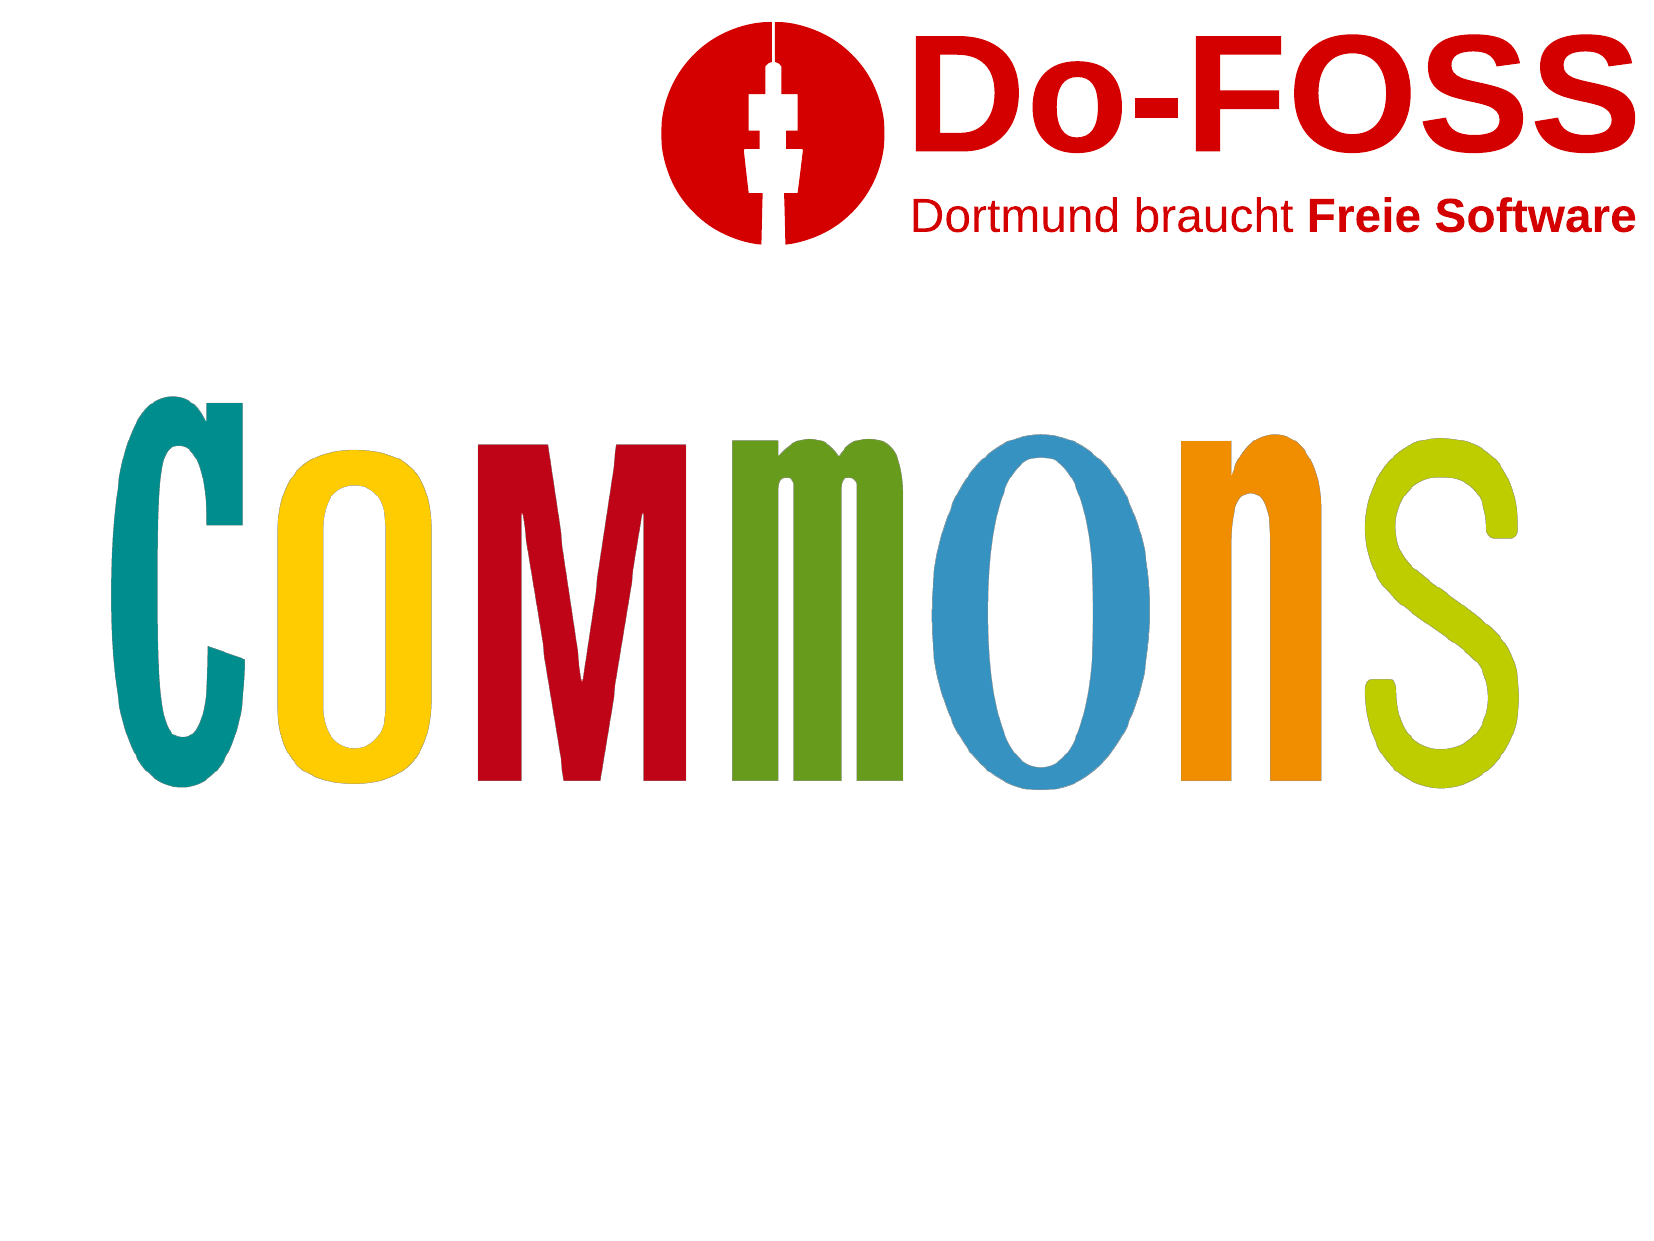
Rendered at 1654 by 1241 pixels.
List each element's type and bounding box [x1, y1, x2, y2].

picture [12, 367, 1642, 845]
